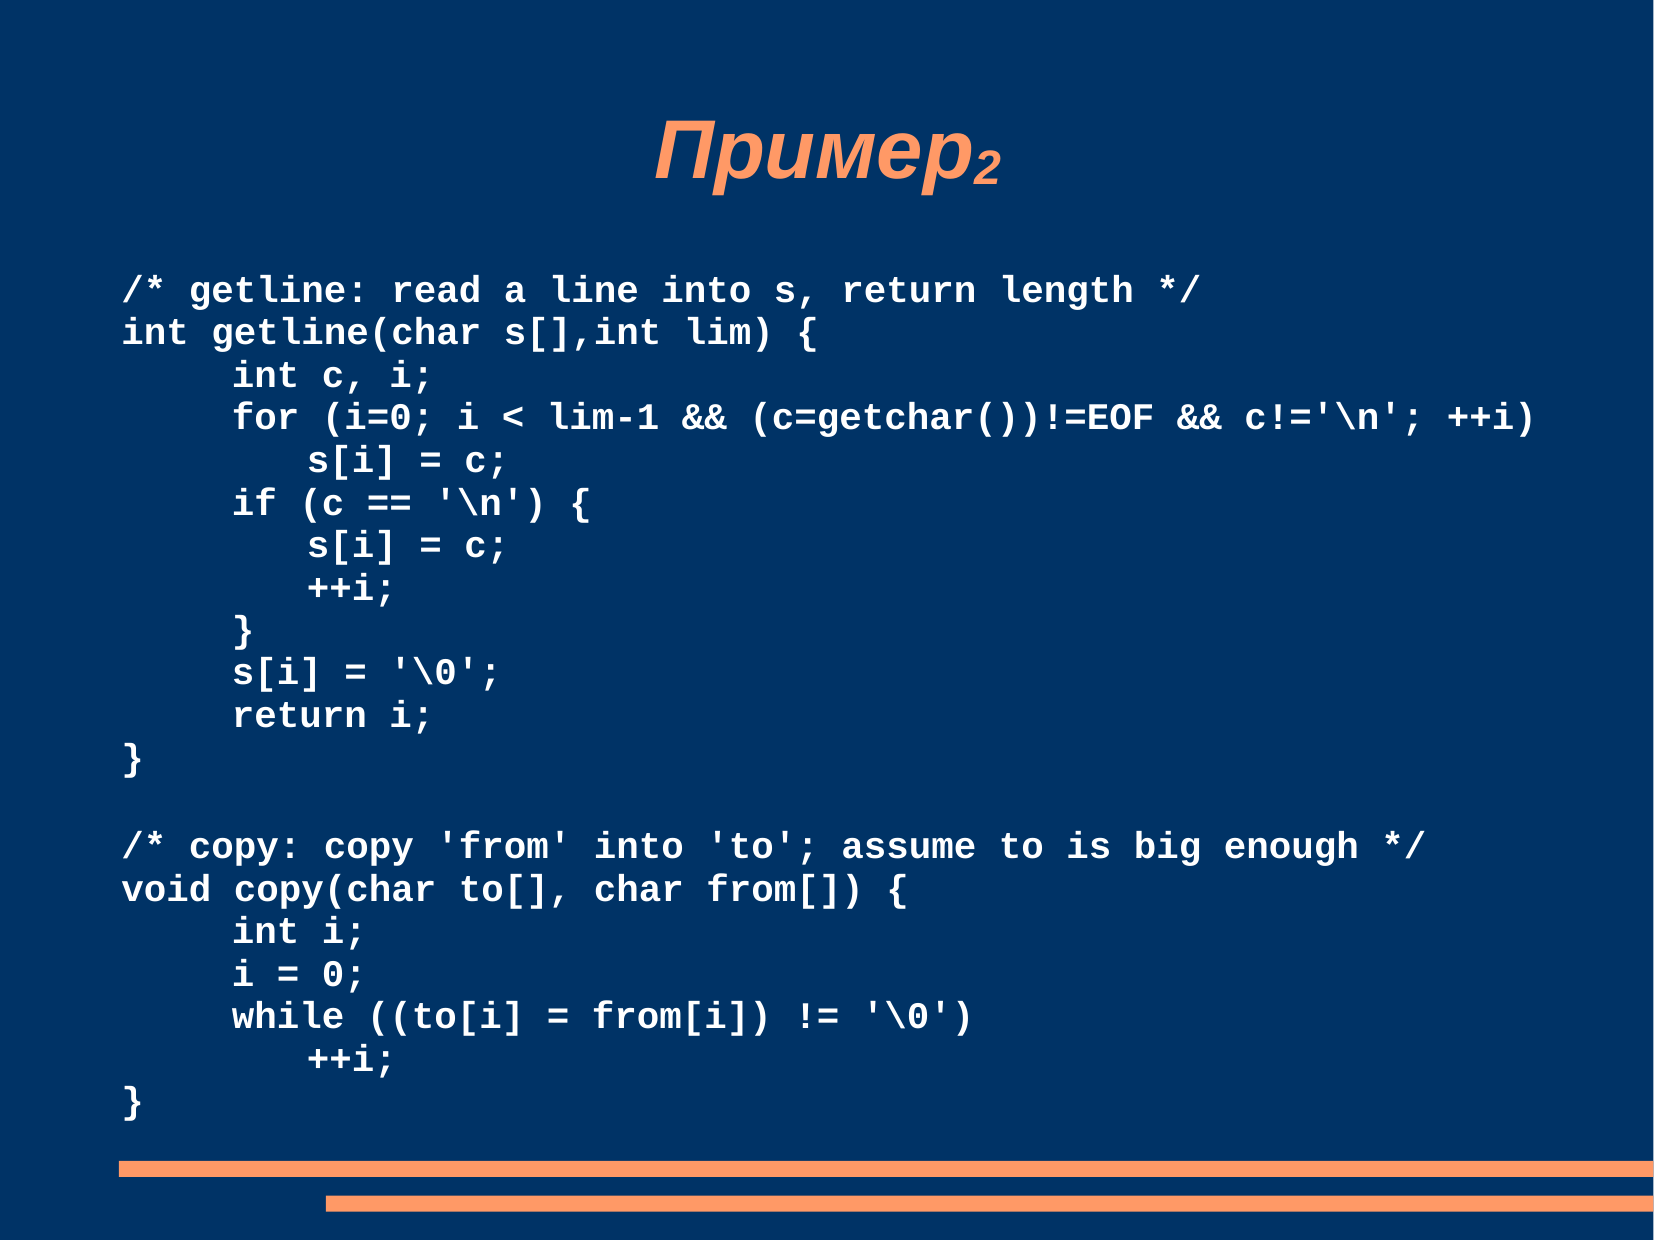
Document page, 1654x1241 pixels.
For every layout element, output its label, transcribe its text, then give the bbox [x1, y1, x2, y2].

subtitle /* getline: read a line into s, return length */ int getline(char s[],int lim) { int c, i; for (i=0; i < lim-1 && (c=getchar())!=EOF && c!='\n'; ++i) s[i] = c; if (c == '\n') { s[i] = c; ++i; } s[i] = '\0'; return i; } /* copy: copy 'from' into 'to'; assume to is big enough */ void copy(char to[], char from[]) { int i; i = 0; while ((to[i] = from[i]) != '\0') ++i; } [121, 223, 1561, 1127]
title Пример2 [121, 46, 1534, 223]
